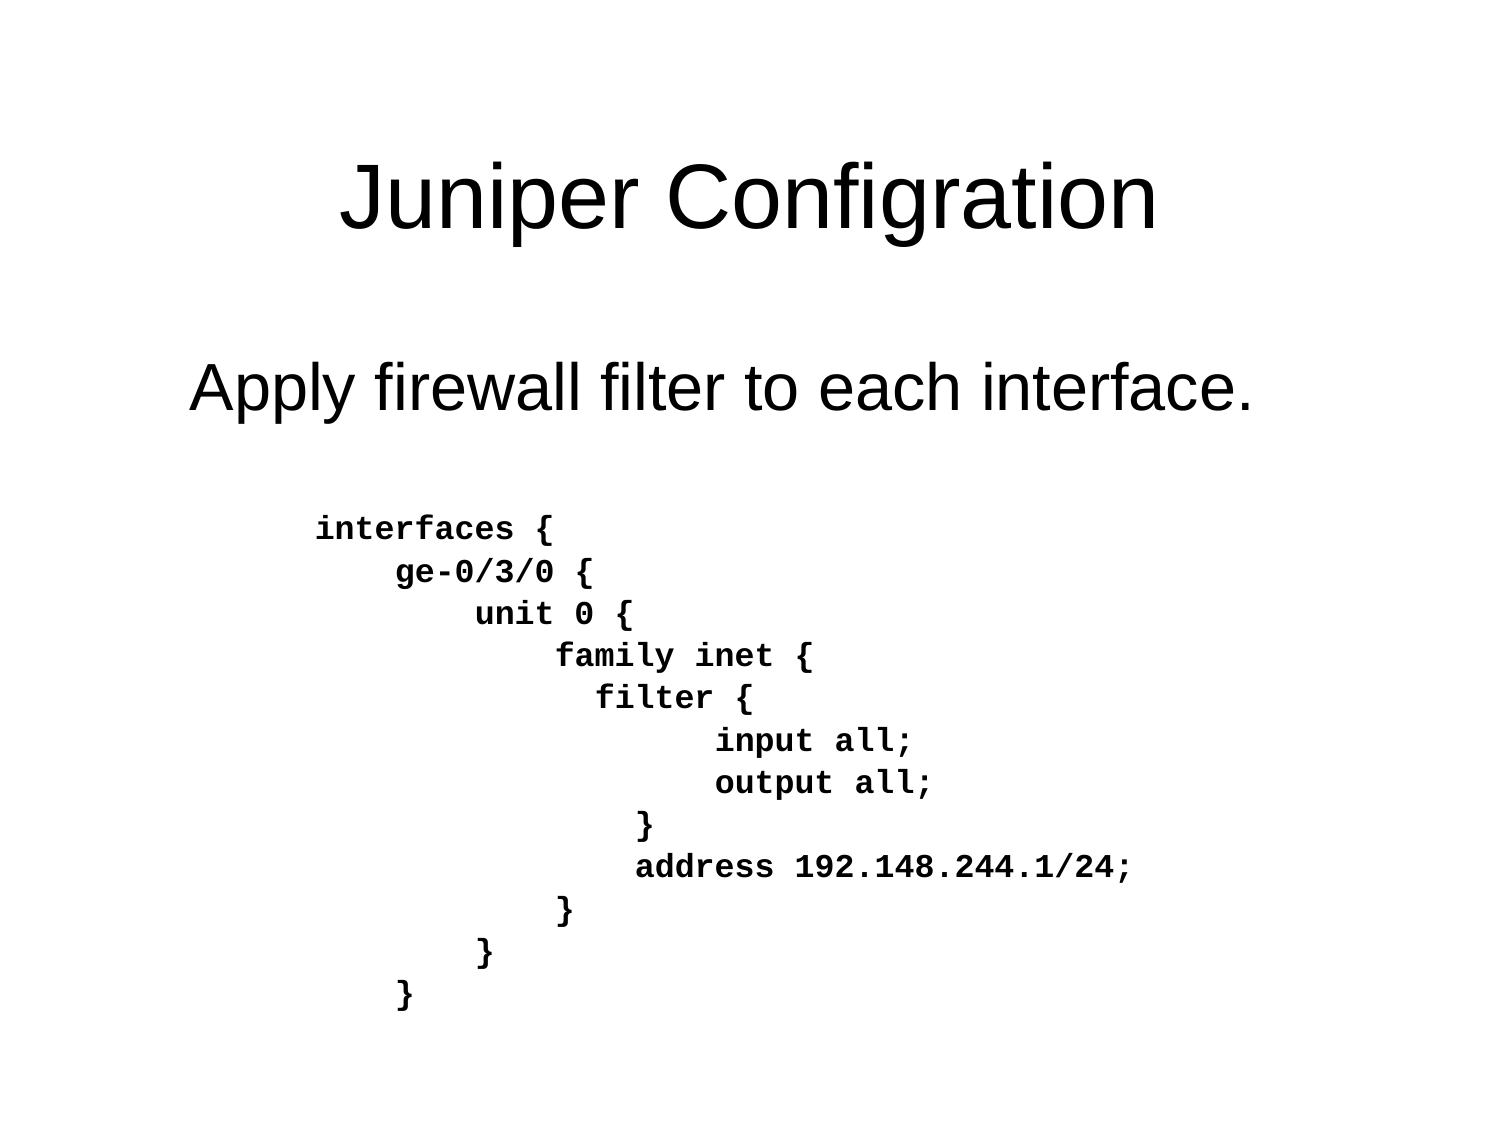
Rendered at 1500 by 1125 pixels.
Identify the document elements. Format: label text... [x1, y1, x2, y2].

title Juniper Configration [112, 99, 1388, 288]
text_box Apply firewall filter to each interface. [174, 337, 1271, 433]
text_box interfaces { ge-0/3/0 { unit 0 { family inet { filter { input all; output all; } address 192.148.244.1/24; } } } [300, 500, 1153, 1077]
